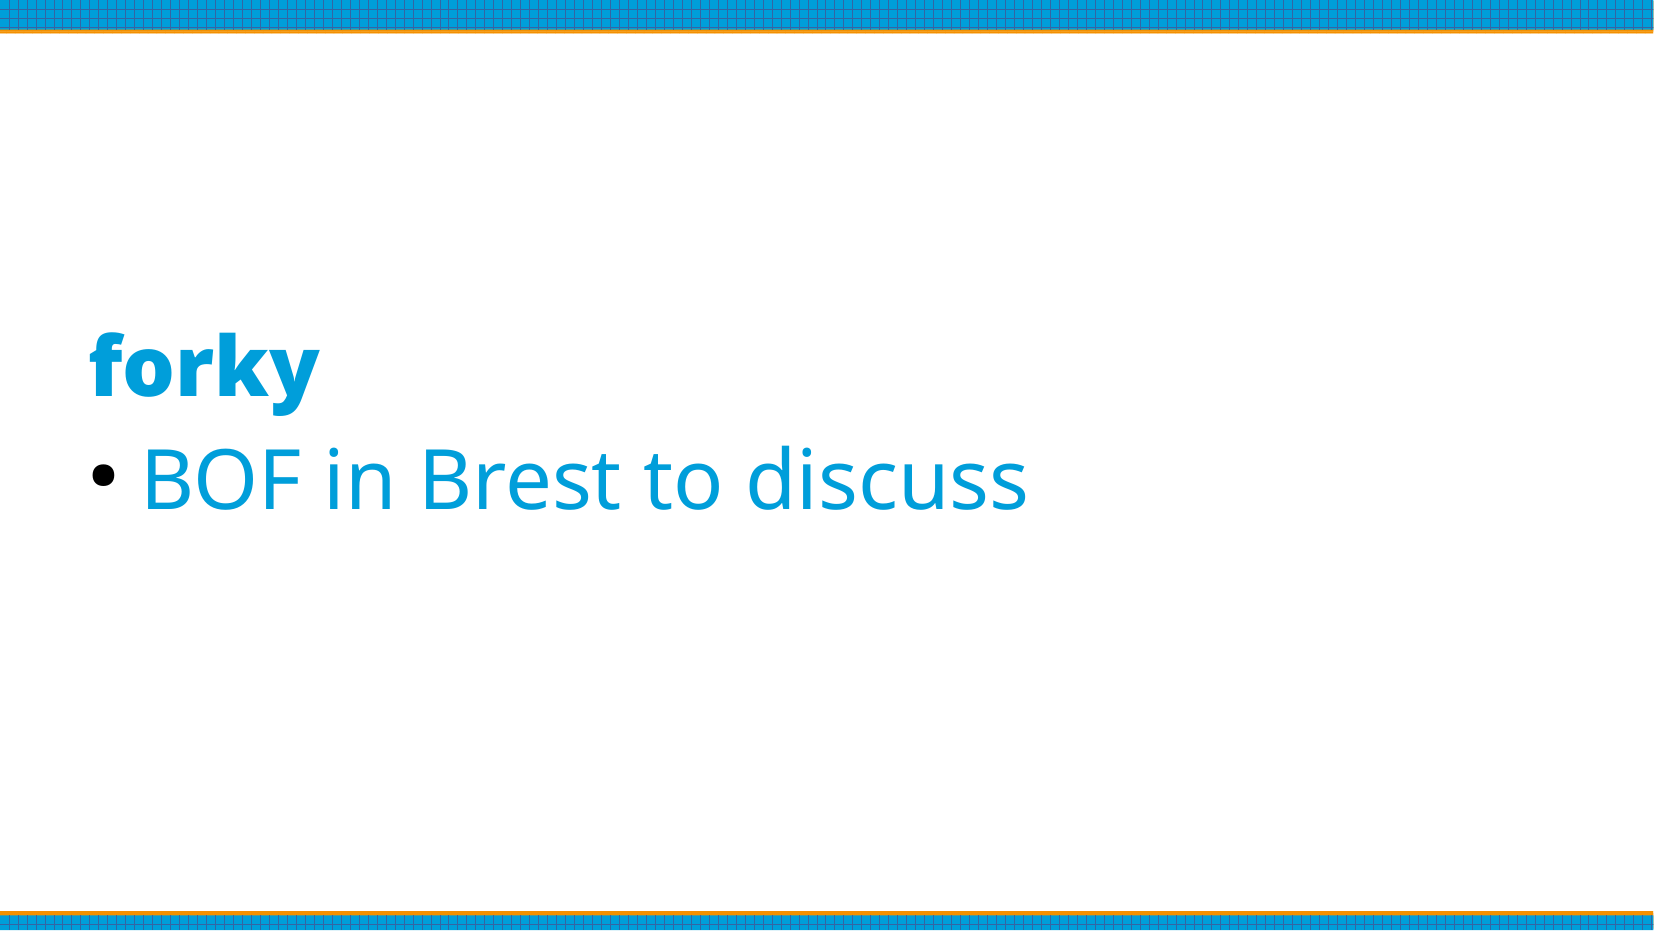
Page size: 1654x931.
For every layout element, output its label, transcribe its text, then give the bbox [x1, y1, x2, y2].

subtitle forky BOF in Brest to discuss [88, 44, 1565, 798]
